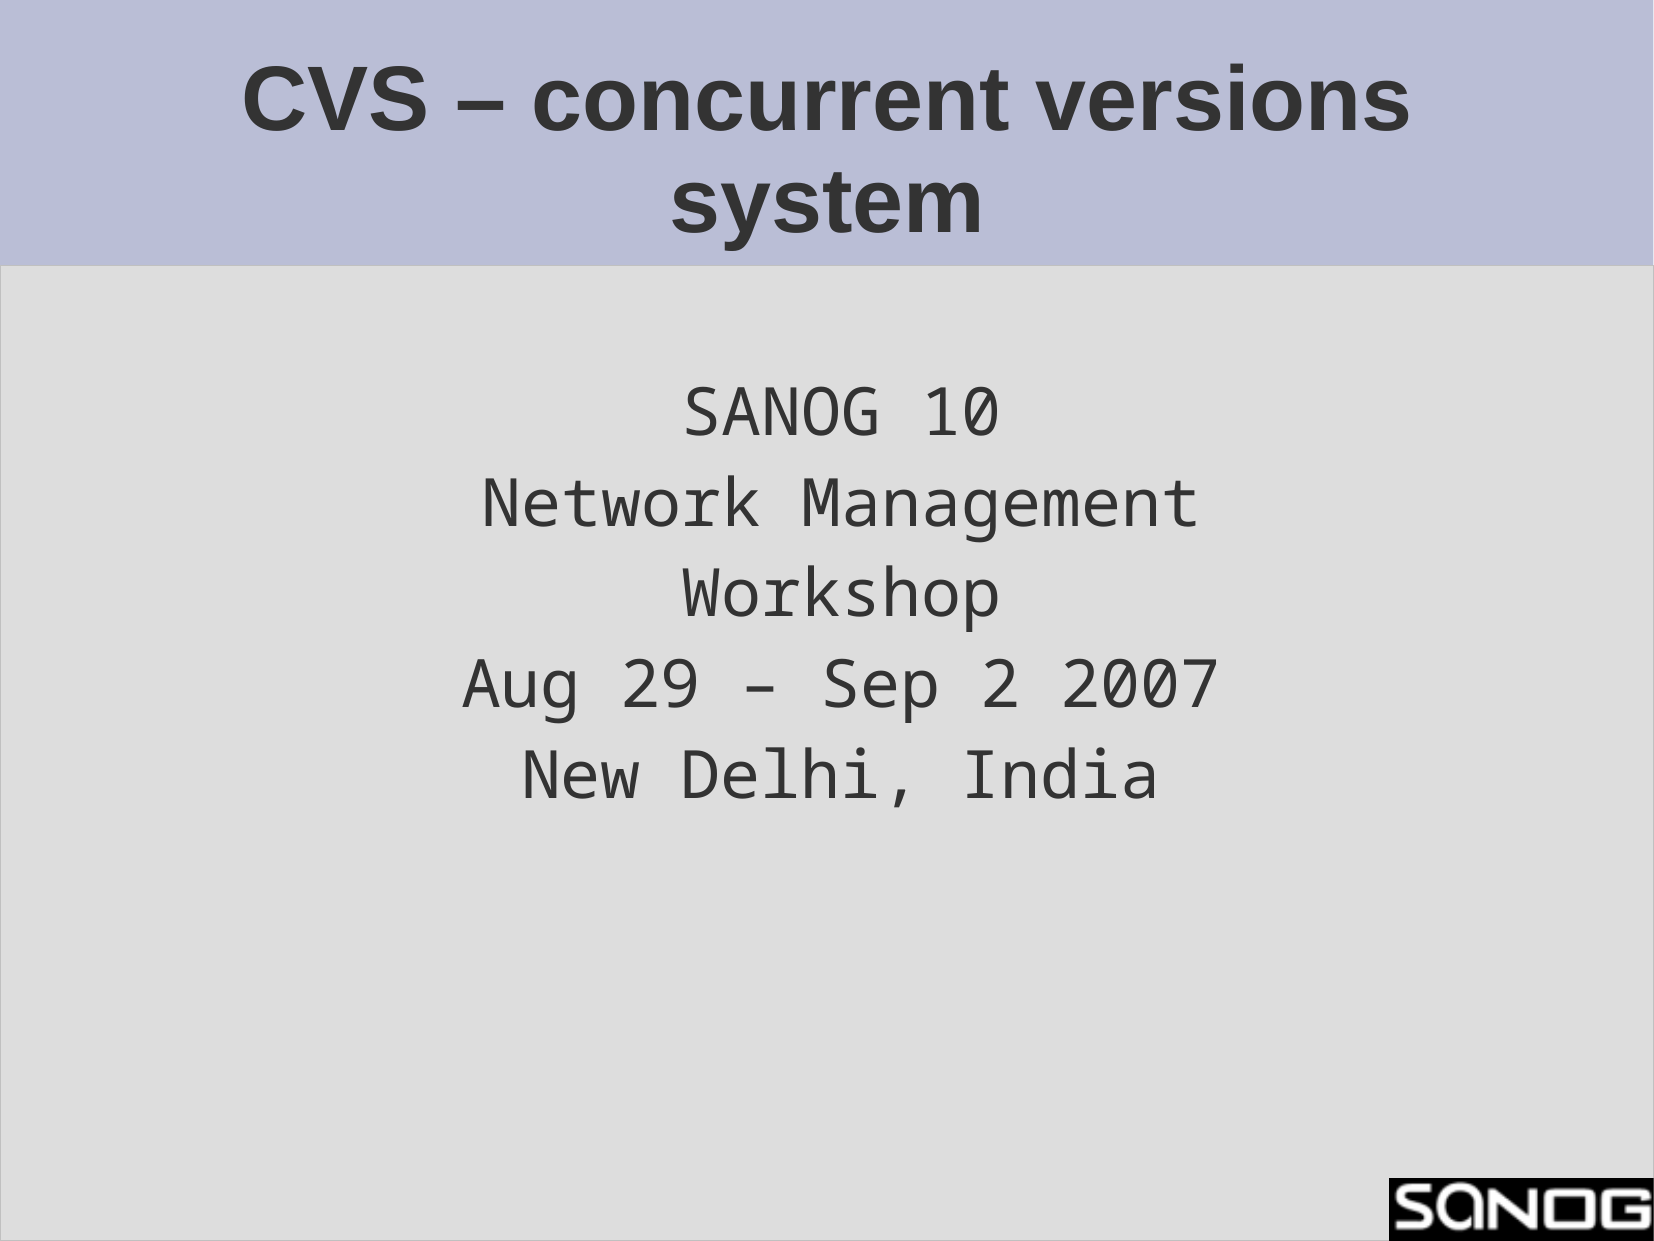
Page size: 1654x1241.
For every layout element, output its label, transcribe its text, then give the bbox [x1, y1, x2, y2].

title CVS – concurrent versions system [121, 46, 1534, 254]
picture [1389, 1178, 1654, 1241]
text_box SANOG 10 Network Management Workshop Aug 29 – Sep 2 2007 New Delhi, India [121, 322, 1561, 1133]
